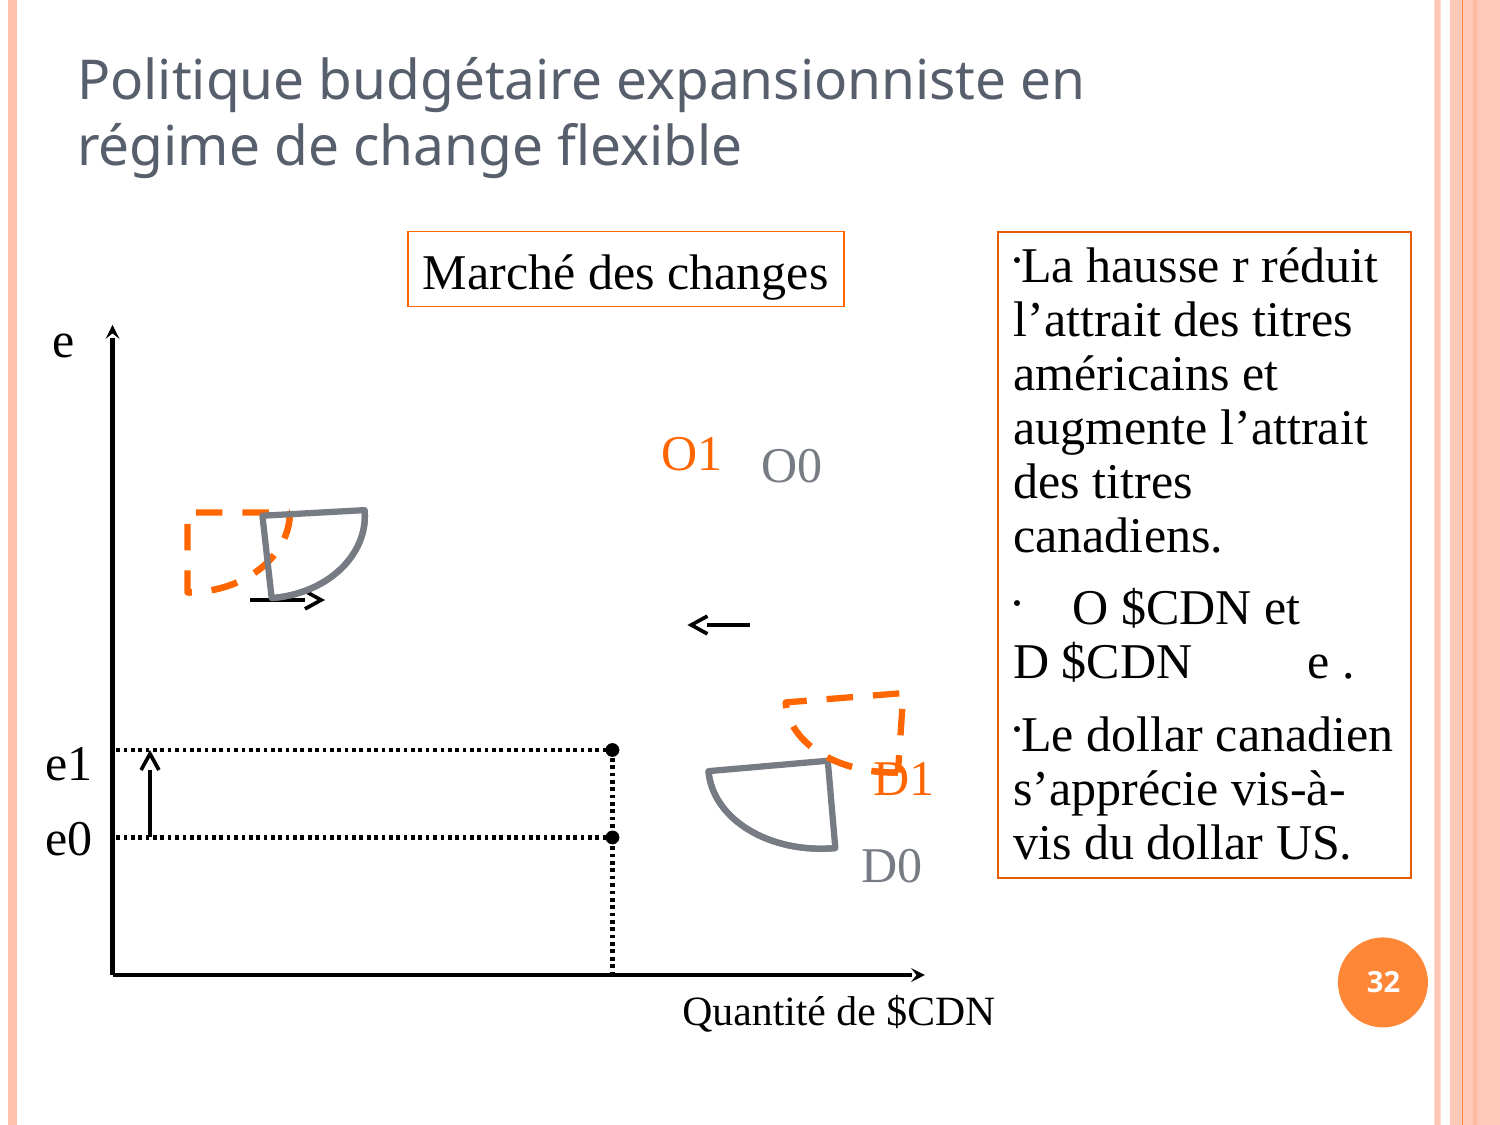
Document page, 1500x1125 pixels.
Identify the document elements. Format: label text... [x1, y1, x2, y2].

text_box e [37, 299, 90, 376]
text_box e1 [30, 722, 109, 798]
slide_number <numéro> [1333, 940, 1434, 1027]
text_box D1 [858, 737, 950, 813]
text_box Politique budgétaire expansionniste en régime de change flexible [62, 37, 1450, 185]
text_box Marché des changes [408, 231, 844, 307]
text_box O0 [746, 424, 838, 501]
text_box La hausse r réduit l’attrait des titres américains et augmente l’attrait des titres canadiens.  O $CDN et  D $CDN   e . Le dollar canadien s’apprécie vis-à-vis du dollar US. [998, 231, 1412, 879]
text_box Quantité de $CDN [667, 976, 1020, 1042]
text_box D0 [846, 824, 938, 901]
text_box e0 [30, 798, 109, 873]
text_box O1 [645, 412, 738, 488]
